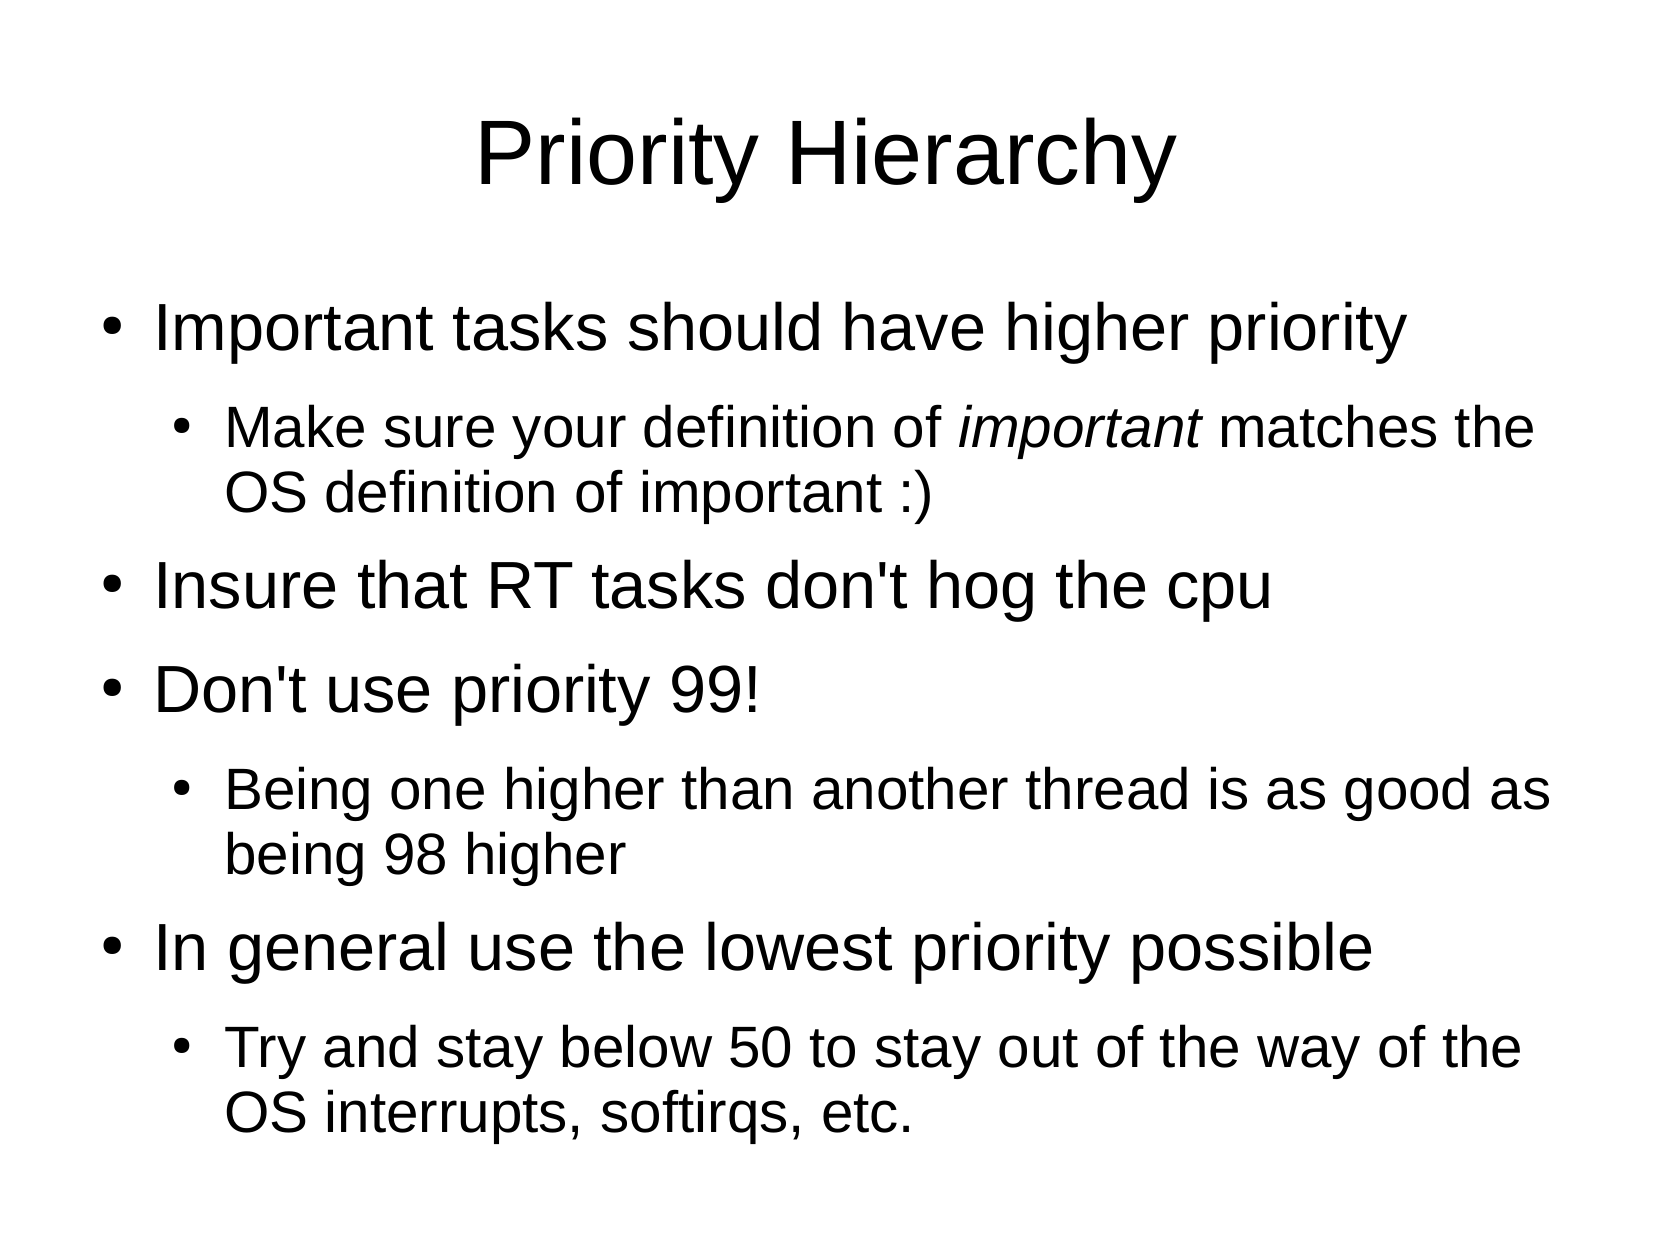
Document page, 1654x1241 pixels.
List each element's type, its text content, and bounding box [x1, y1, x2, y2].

list Important tasks should have higher priority Make sure your definition of important matches the OS definition of important :) Insure that RT tasks don't hog the cpu Don't use priority 99! Being one higher than another thread is as good as being 98 higher In general use the lowest priority possible Try and stay below 50 to stay out of the way of the OS interrupts, softirqs, etc. [82, 290, 1571, 1145]
title Priority Hierarchy [82, 56, 1571, 250]
